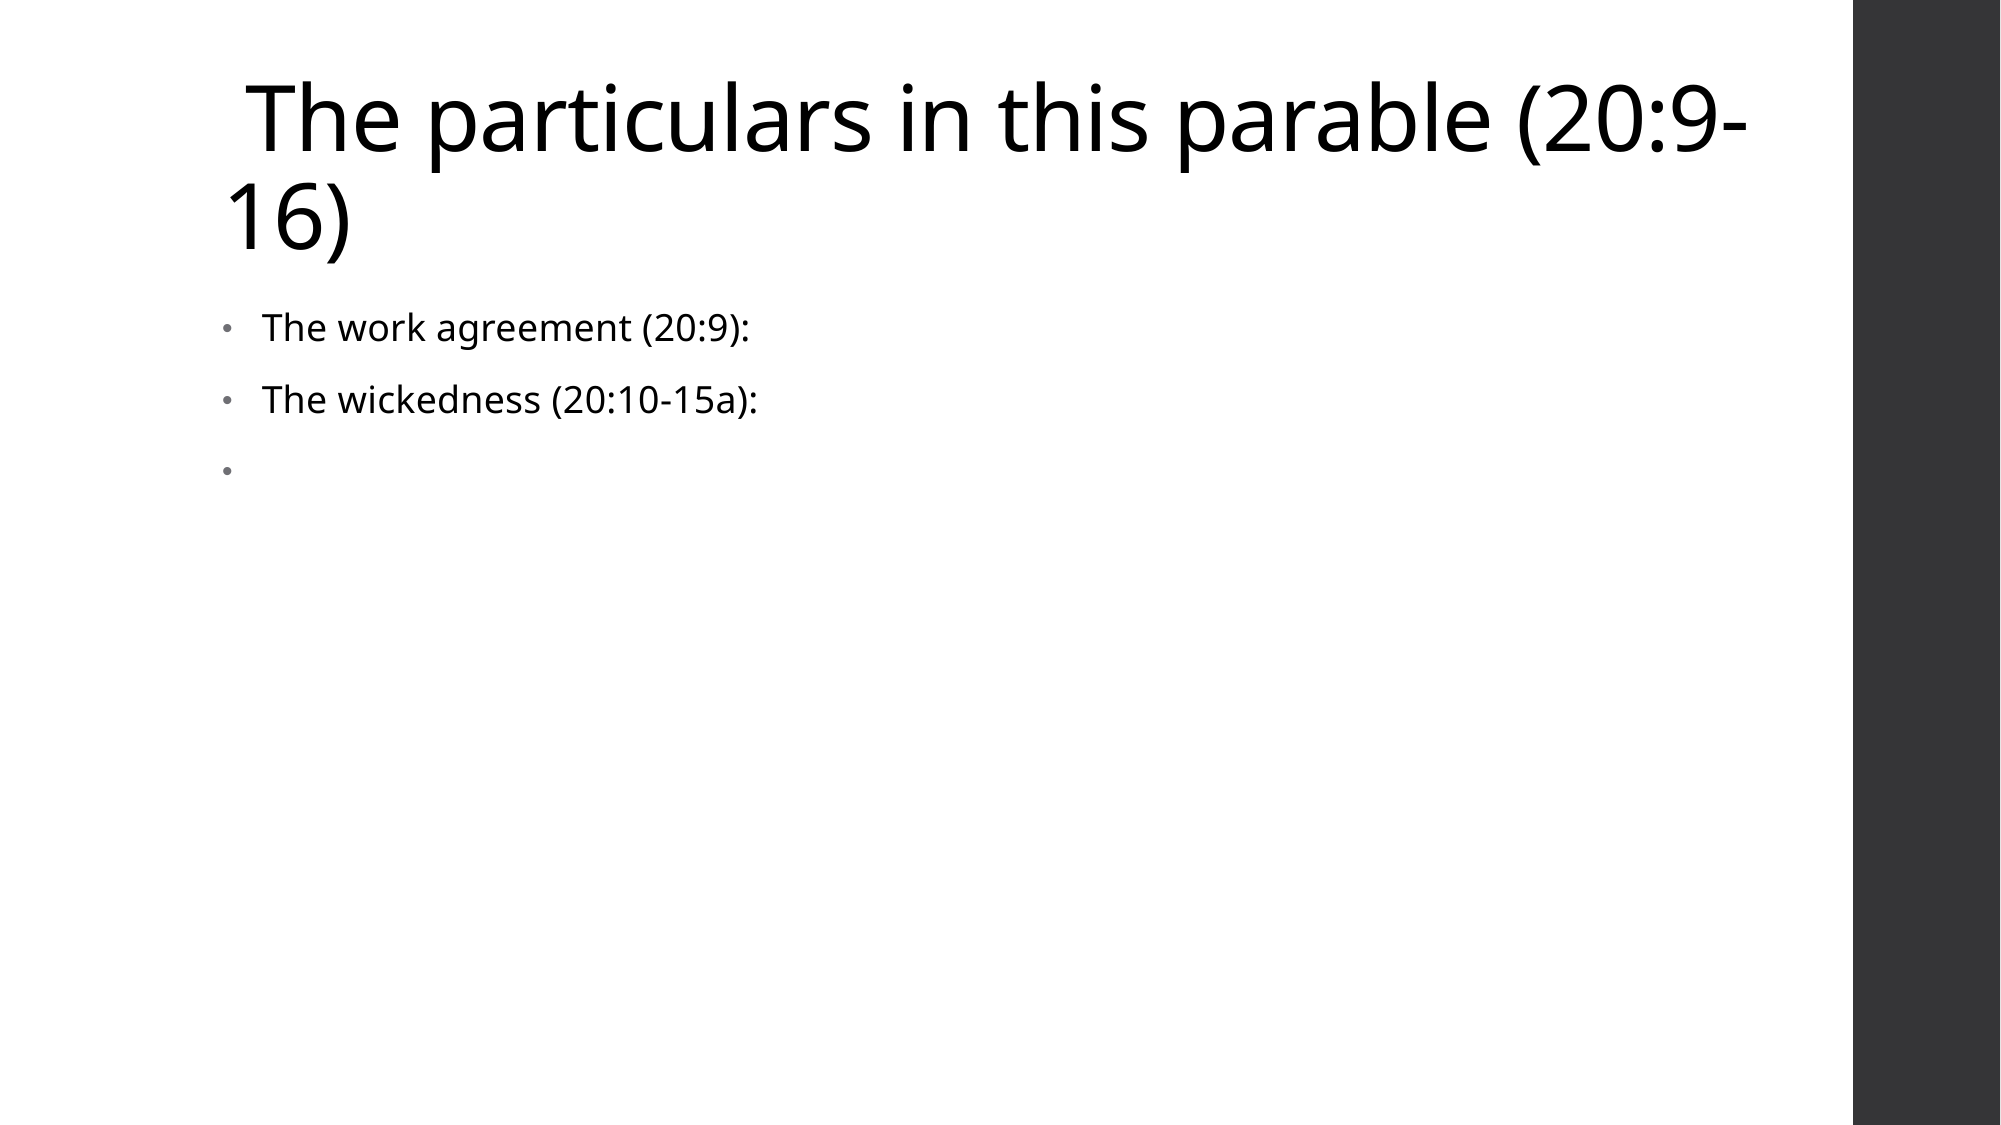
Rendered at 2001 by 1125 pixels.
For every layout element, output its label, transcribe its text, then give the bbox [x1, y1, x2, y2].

list The work agreement (20:9): The wickedness (20:10-15a): [206, 299, 1617, 1014]
title The particulars in this parable (20:9-16) [206, 60, 1797, 278]
